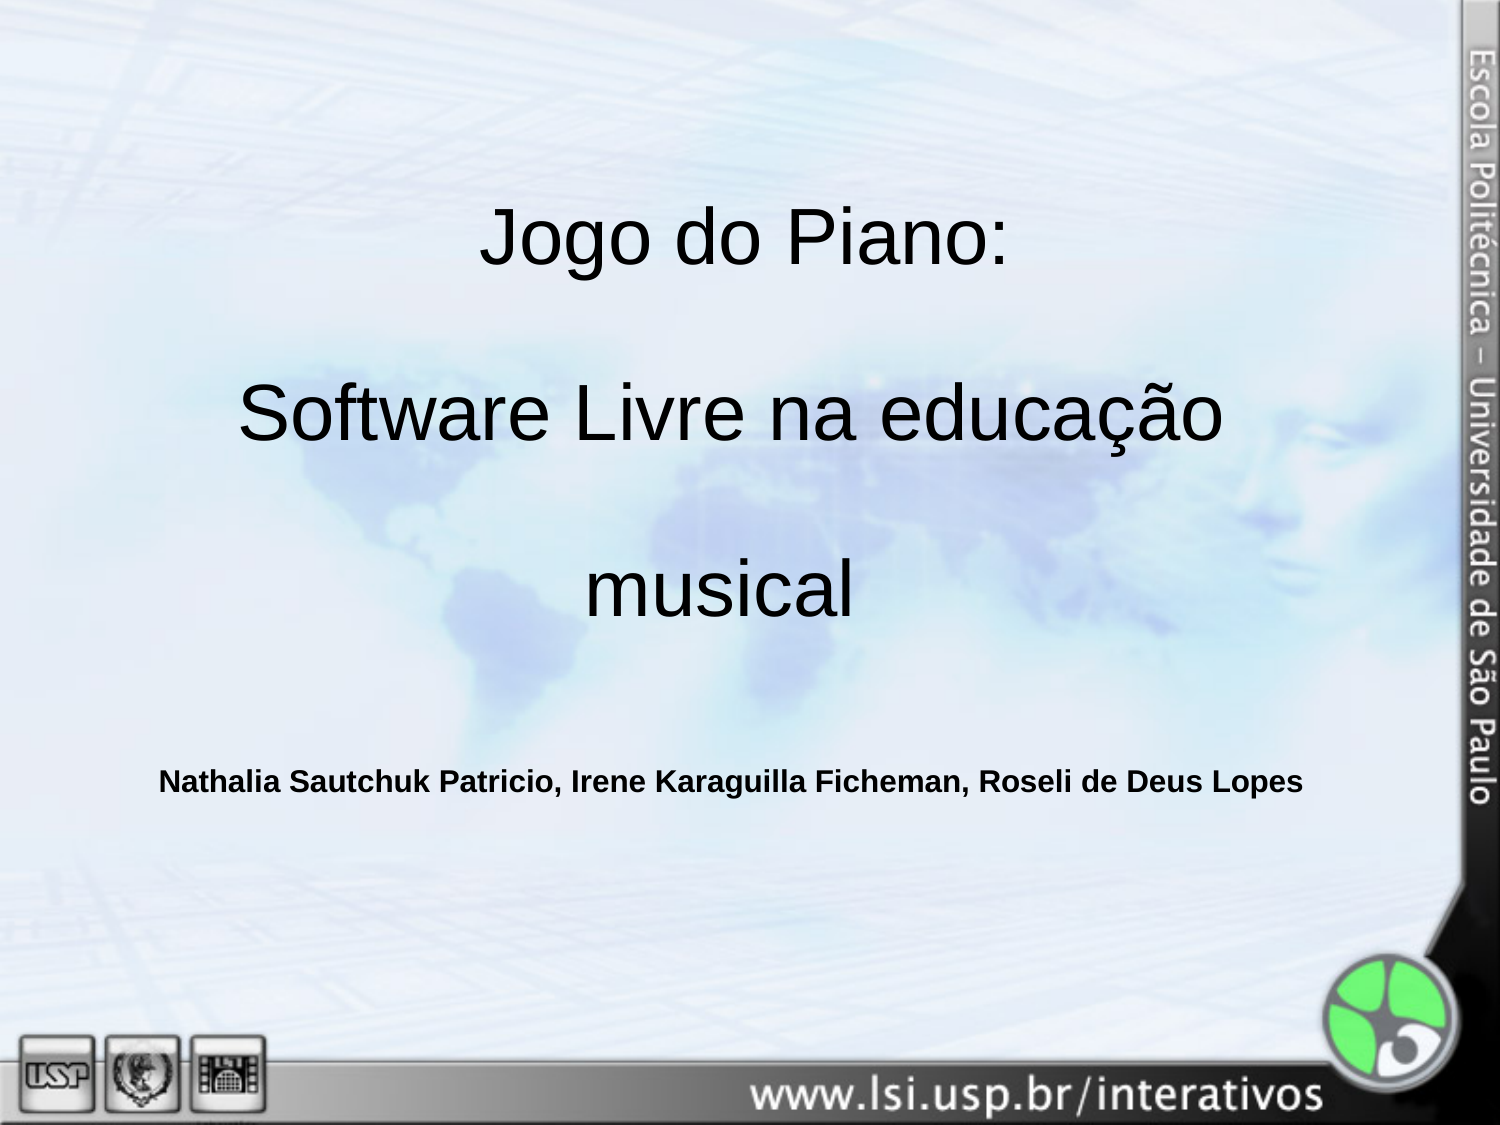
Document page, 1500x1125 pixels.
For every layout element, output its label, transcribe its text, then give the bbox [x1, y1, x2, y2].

picture [0, 0, 1500, 1125]
text_box Jogo do Piano: Software Livre na educação musical Nathalia Sautchuk Patricio, Irene Karaguilla Ficheman, Roseli de Deus Lopes [137, 98, 1326, 807]
